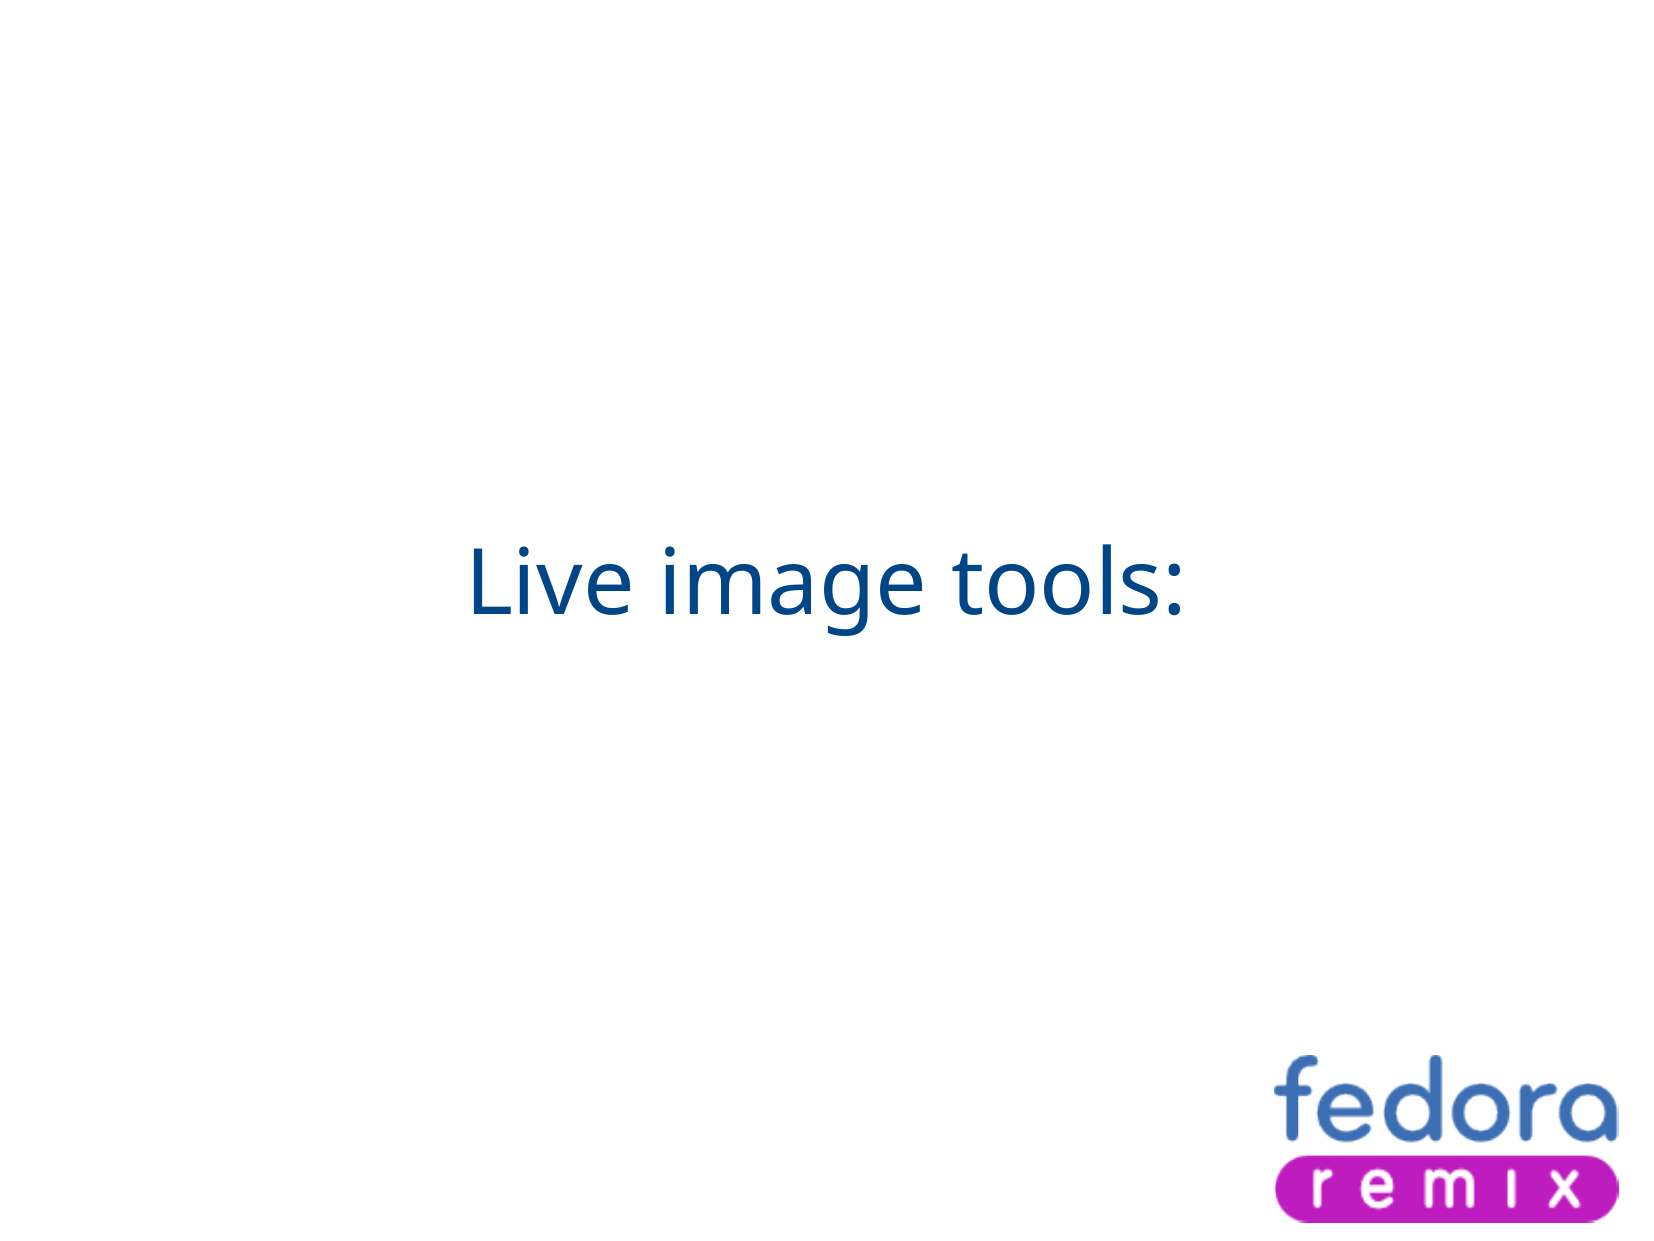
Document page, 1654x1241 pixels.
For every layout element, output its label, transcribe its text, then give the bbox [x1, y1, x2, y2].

picture [1274, 1055, 1619, 1223]
title Live image tools: [82, 56, 1571, 1102]
